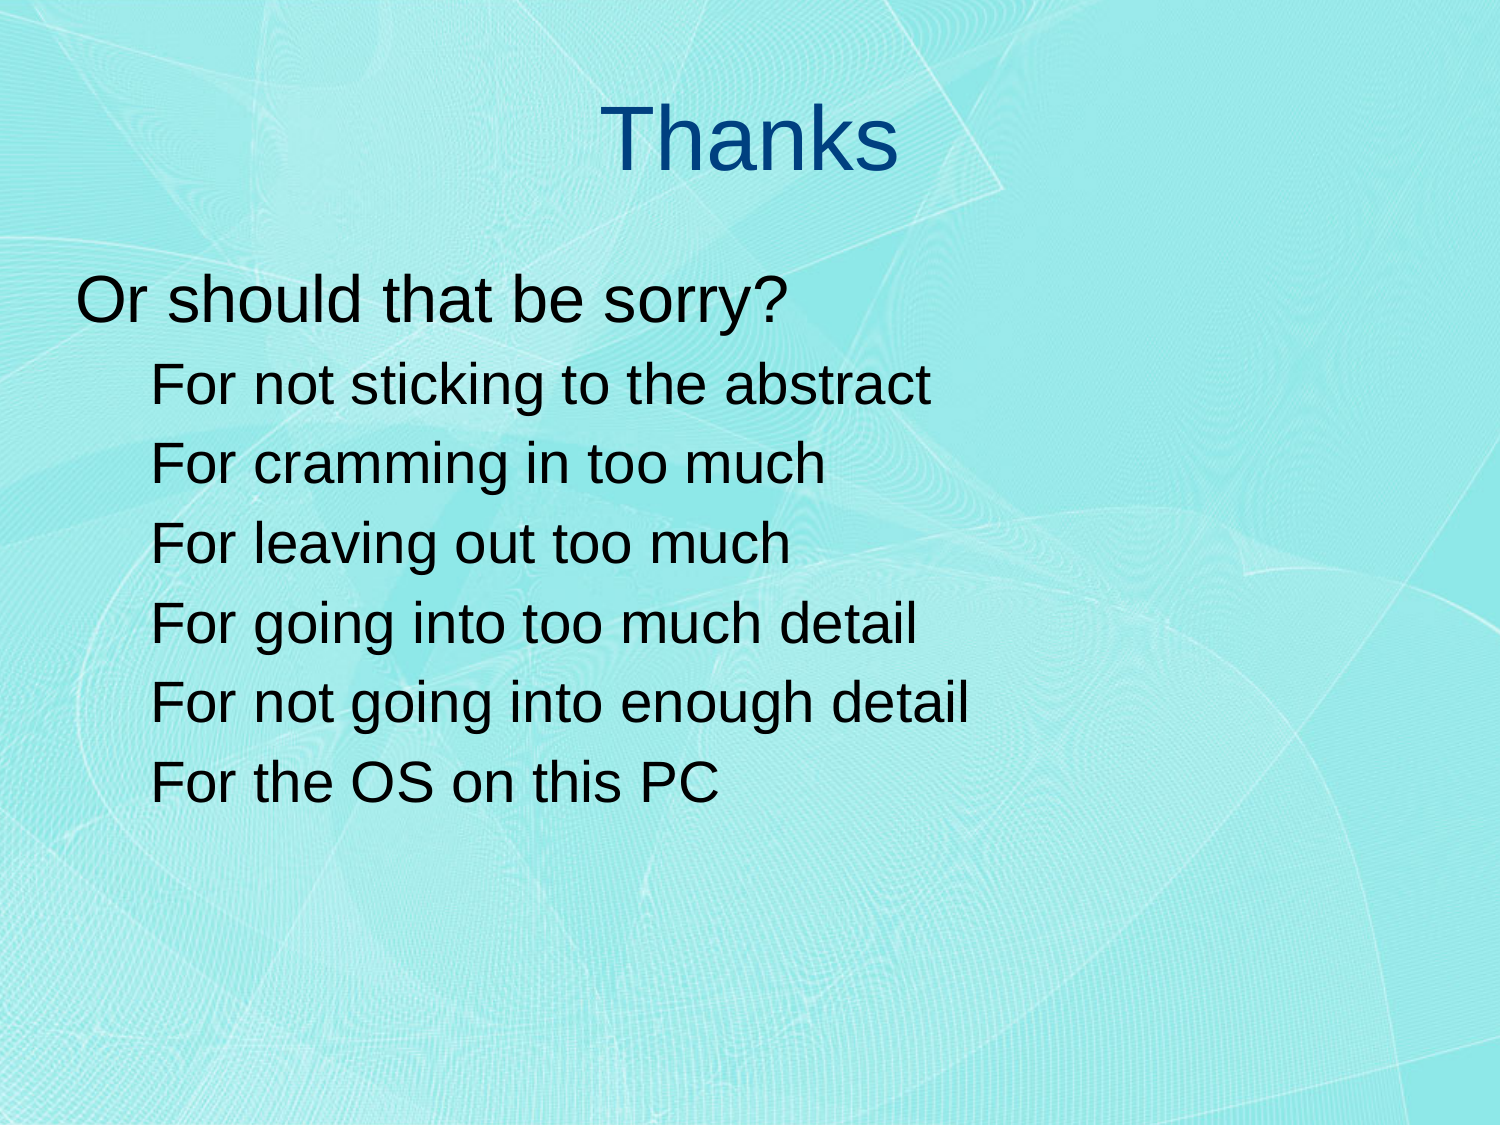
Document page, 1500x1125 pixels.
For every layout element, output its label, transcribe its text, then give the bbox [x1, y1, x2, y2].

title Thanks [75, 52, 1426, 226]
picture [0, 0, 1500, 1125]
list Or should that be sorry? For not sticking to the abstract For cramming in too much For leaving out too much For going into too much detail For not going into enough detail For the OS on this PC [75, 262, 1426, 863]
